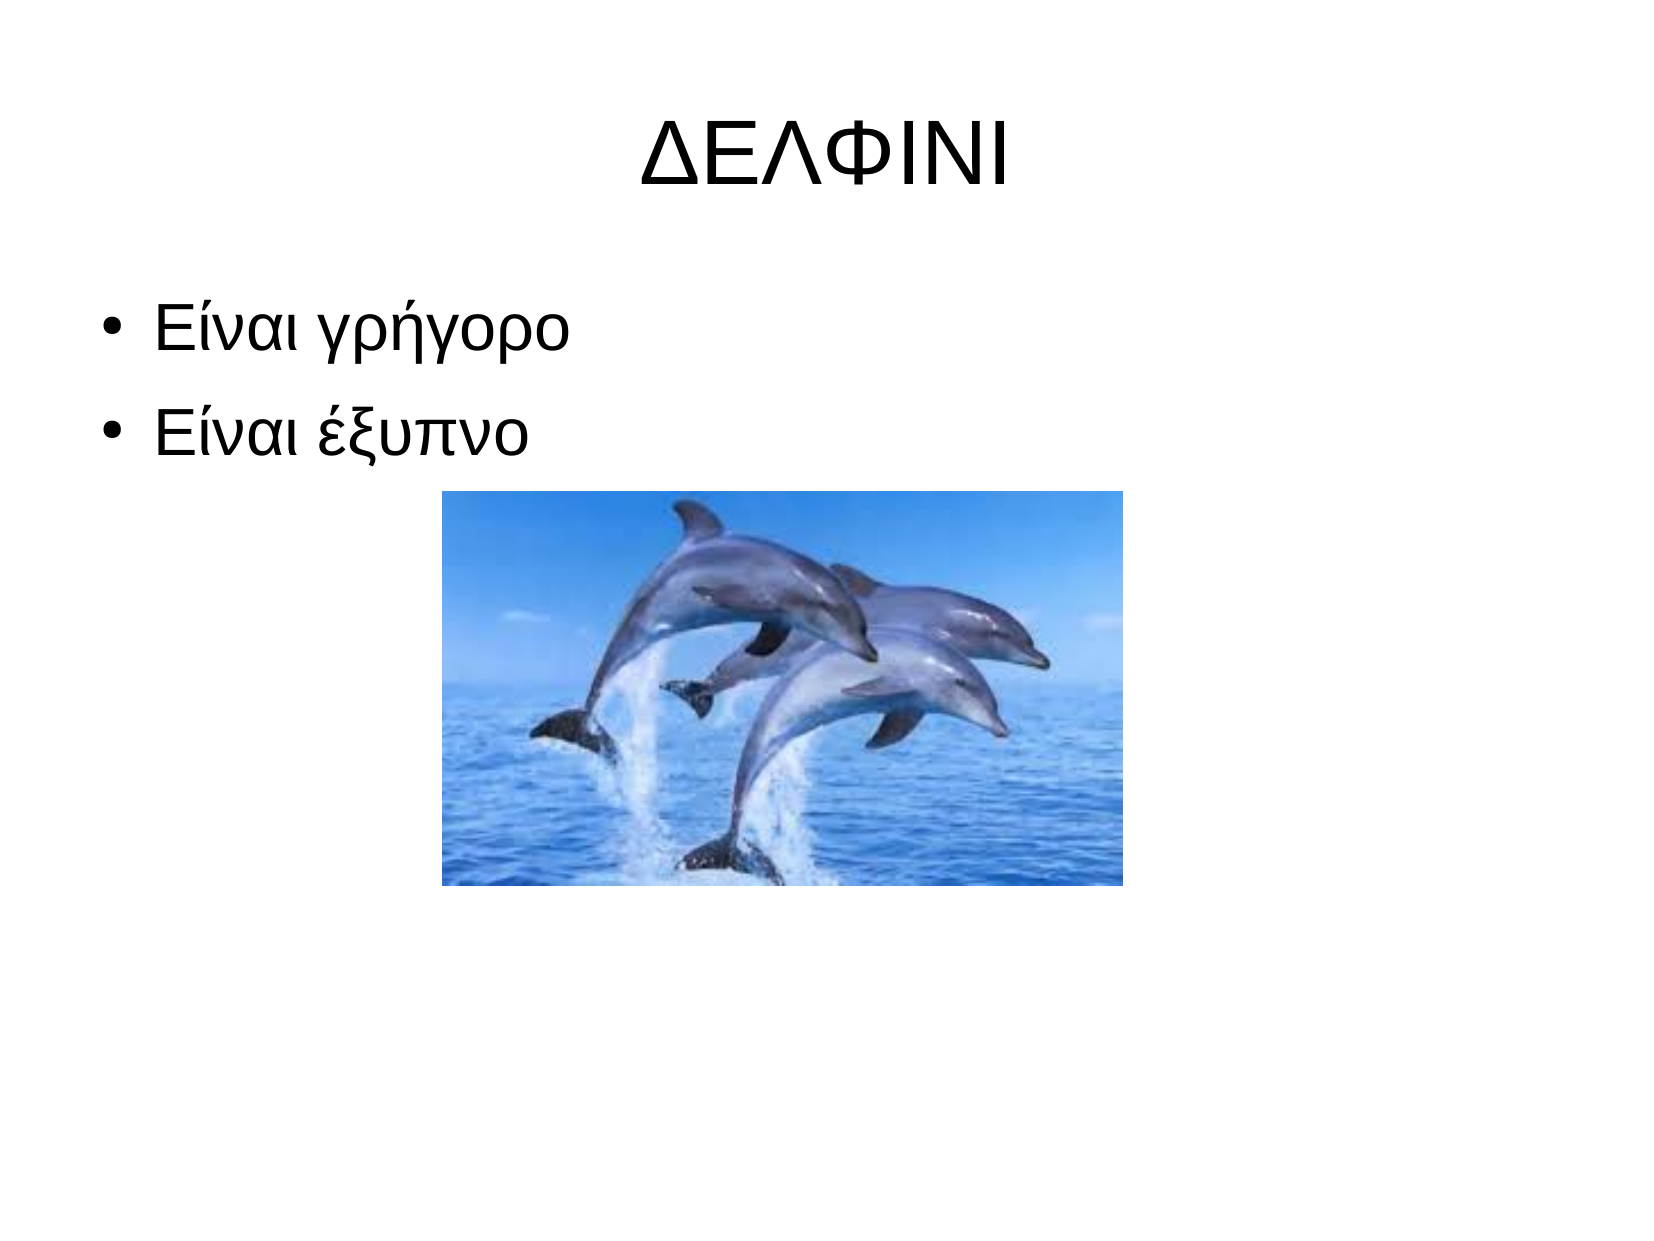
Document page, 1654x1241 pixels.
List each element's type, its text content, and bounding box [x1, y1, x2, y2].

picture [442, 491, 1123, 886]
title ΔΕΛΦΙΝΙ [82, 49, 1571, 257]
list Είναι γρήγορο Είναι έξυπνο [82, 290, 1571, 1109]
